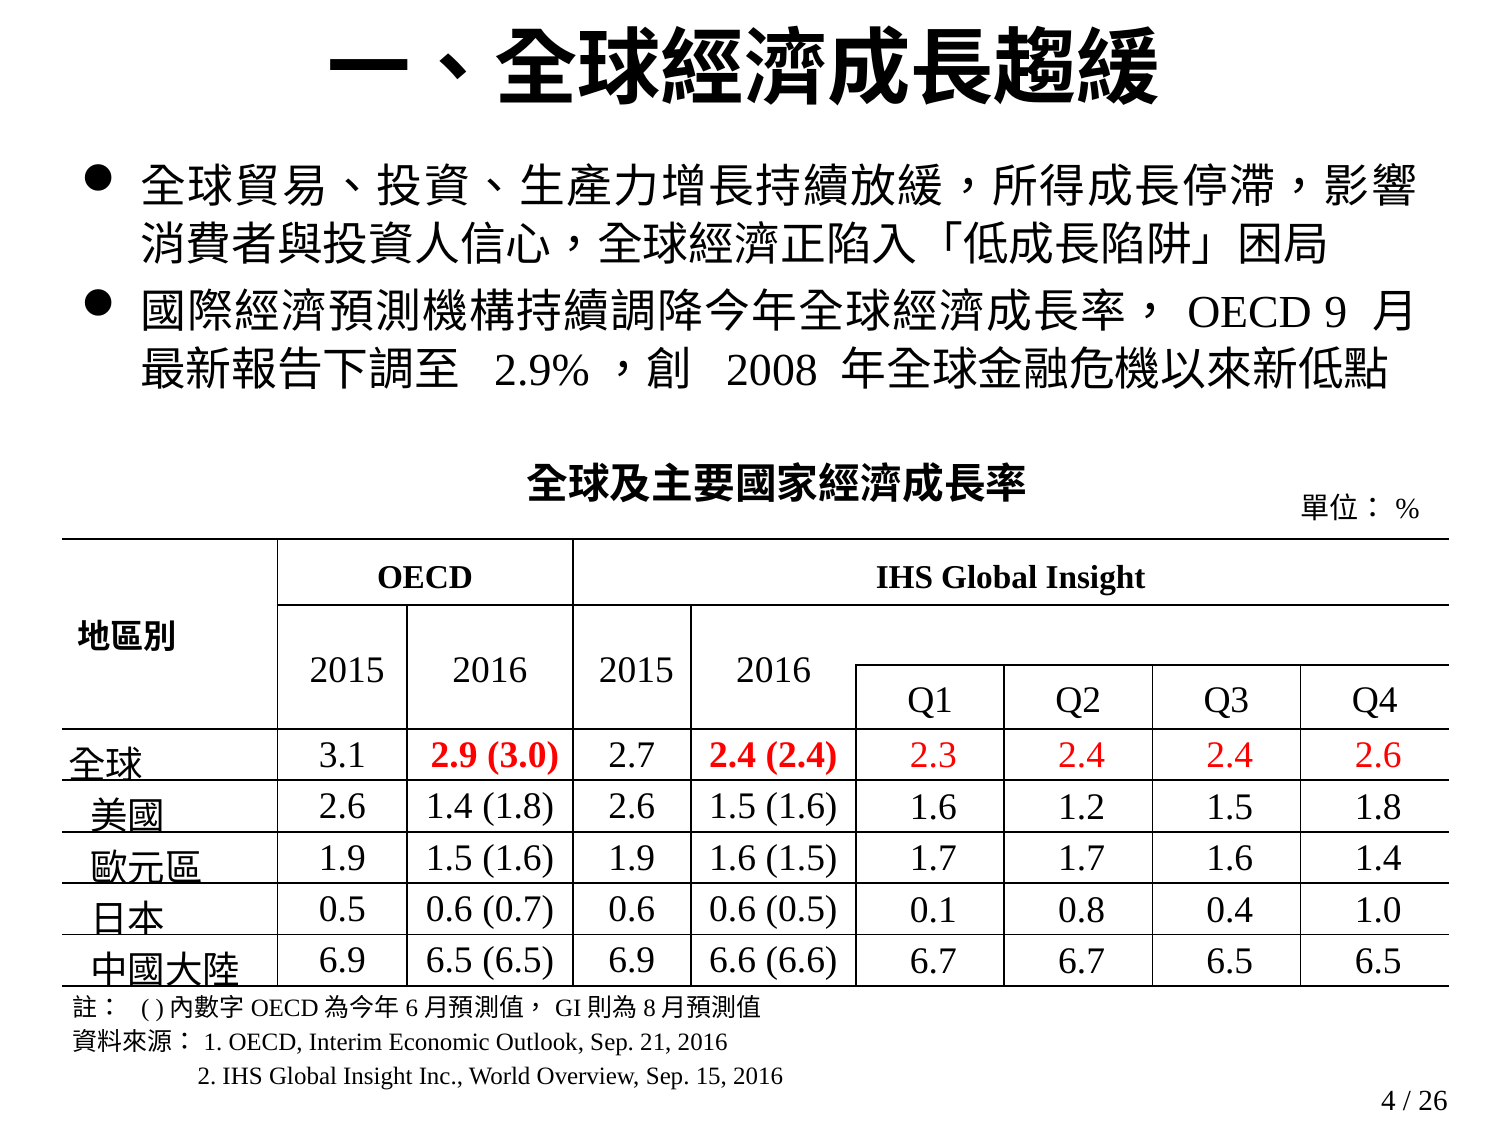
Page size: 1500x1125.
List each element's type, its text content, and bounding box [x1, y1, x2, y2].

table_cell 全球 [62, 730, 277, 779]
table_cell 6.5 [1153, 935, 1300, 985]
table_cell 1.4 [1301, 833, 1449, 882]
text_box 全球及主要國家經濟成長率 [397, 449, 1157, 514]
table_cell 1.6 [857, 781, 1003, 831]
table_cell Q3 [1153, 666, 1300, 728]
table_cell 1.6 (1.5) [692, 833, 855, 882]
table_cell 日本 [99, 906, 118, 916]
table_cell 1.2 [1005, 781, 1152, 831]
table_cell 2.6 [574, 781, 690, 831]
table_cell 2.9 (3.0) [408, 730, 572, 779]
table_cell 日本 [62, 884, 277, 934]
table_cell 1.4 (1.8) [408, 781, 572, 831]
table_cell 2015 [278, 606, 406, 728]
table_cell 2.7 [574, 730, 690, 779]
table_cell 2016 [692, 606, 856, 728]
text_box 一、全球經濟成長趨緩 [17, 7, 1471, 138]
table_cell 0.8 [1005, 884, 1152, 934]
table_cell 2.4 (2.4) [692, 730, 855, 779]
table_cell 美國 [62, 781, 277, 831]
table_cell 0.6 [574, 884, 690, 934]
table_cell 中國大陸 [62, 935, 277, 985]
table_header 地區別 [62, 540, 277, 728]
table_cell 6.5 (6.5) [408, 935, 572, 985]
table_cell Q2 [1005, 666, 1152, 728]
table_cell 2016 [408, 606, 572, 728]
table_cell 2.3 [857, 730, 1003, 779]
table_cell Q1 [857, 666, 1003, 728]
table_cell 0.5 [278, 884, 406, 934]
table_cell 0.6 (0.7) [408, 884, 572, 934]
table_cell 2015 [574, 606, 690, 728]
table_cell 中國大陸 [110, 961, 121, 971]
table_cell 日本 [99, 919, 118, 929]
table_cell 2.6 [278, 781, 406, 831]
table_cell 歐元區 [113, 873, 122, 882]
table_cell 1.7 [1005, 833, 1152, 882]
table_cell 0.6 (0.5) [692, 884, 855, 934]
table_cell 0.4 [1153, 884, 1300, 934]
table_cell 美國 [99, 822, 122, 831]
table_cell [856, 606, 1449, 664]
table_cell 6.9 [278, 935, 406, 985]
table_cell 歐元區 [62, 833, 277, 882]
table_cell 6.5 [1301, 935, 1449, 985]
table_cell 6.9 [574, 935, 690, 985]
table_header IHS Global Insight [574, 540, 1449, 604]
table_cell 中國大陸 [133, 956, 159, 982]
table_cell 2.4 [1005, 730, 1152, 779]
table_cell 1.7 [857, 833, 1003, 882]
text_box 註： ( )內數字OECD為今年6月預測值，GI則為8月預測值 資料來源：1. OECD, Interim Economic Outlook, Sep. 21, 2016 2. IHS Global Insight Inc., World Overview, Sep. 15, 2016 [57, 983, 1351, 1098]
table_cell 1.9 [574, 833, 690, 882]
table_header OECD [278, 540, 572, 604]
table_cell 1.6 [1153, 833, 1300, 882]
table_cell 中國大陸 [96, 961, 107, 971]
table_cell 2.4 [1153, 730, 1300, 779]
table_cell 6.7 [1005, 935, 1152, 985]
table_cell Q4 [1301, 666, 1449, 728]
table_cell 1.0 [1301, 884, 1449, 934]
table_cell 1.8 [1301, 781, 1449, 831]
table_cell 1.9 [278, 833, 406, 882]
table_cell 3.1 [278, 730, 406, 779]
table_cell 6.6 (6.6) [692, 935, 855, 985]
table_cell 1.5 (1.6) [408, 833, 572, 882]
table_cell 1.5 [1153, 781, 1300, 831]
table_cell 日本 [136, 912, 144, 925]
table_cell 0.1 [857, 884, 1003, 934]
table_cell 美國 [133, 802, 159, 828]
text_box 單位：% [1260, 481, 1442, 532]
table_cell 歐元區 [135, 866, 149, 882]
table_cell 2.6 [1301, 730, 1449, 779]
table_cell 1.5 (1.6) [692, 781, 855, 831]
table_cell 中國大陸 [171, 968, 196, 985]
table_cell 6.7 [857, 935, 1003, 985]
text_box 全球貿易、投資、生產力增長持續放緩，所得成長停滯，影響消費者與投資人信心，全球經濟正陷入「低成長陷阱」困局 國際經濟預測機構持續調降今年全球經濟成長率，OECD 9 月最新報告下調至 2.9%，創 2008 年全球金融危機以來新低點 [54, 138, 1434, 398]
